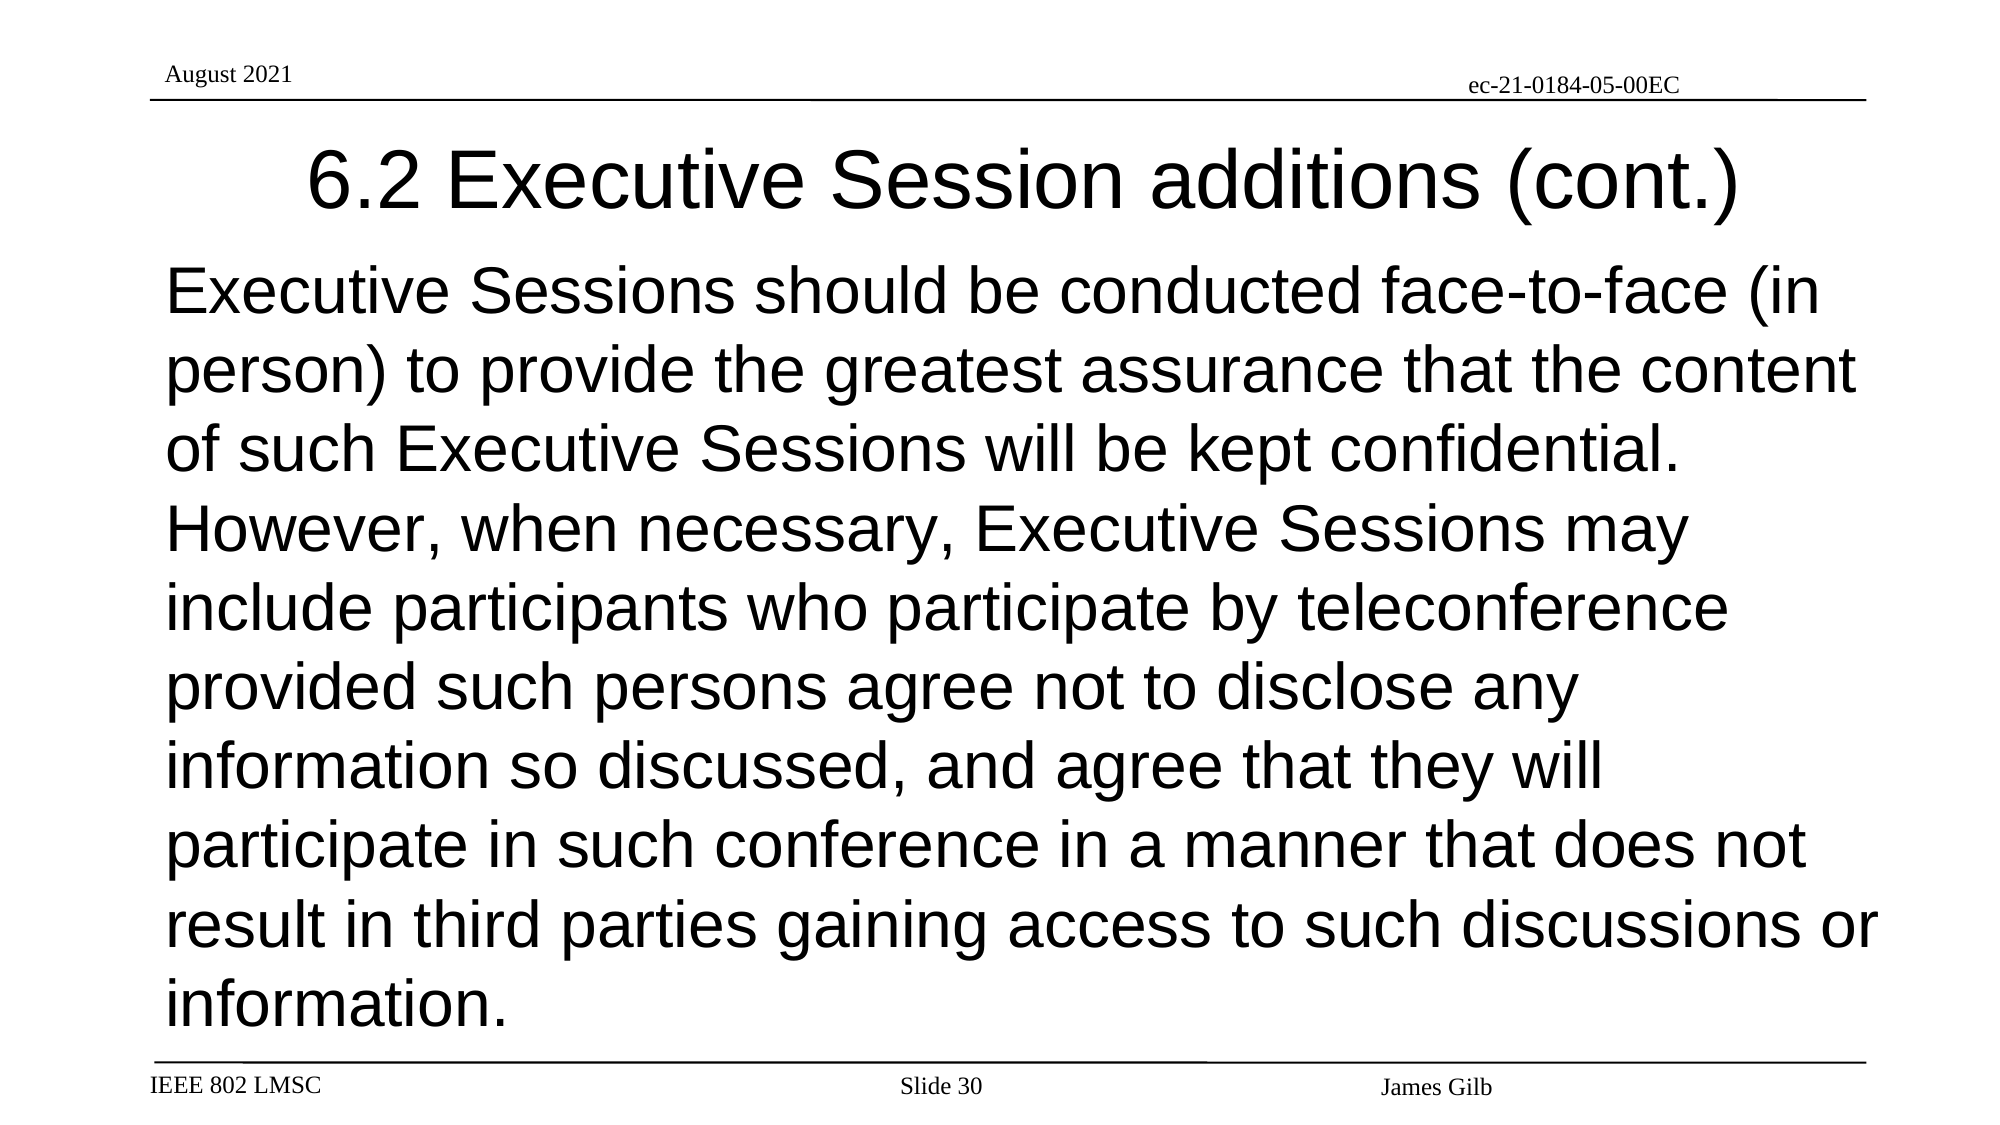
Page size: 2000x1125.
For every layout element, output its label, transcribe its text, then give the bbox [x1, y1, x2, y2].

title 6.2 Executive Session additions (cont.) [149, 112, 1900, 238]
list Executive Sessions should be conducted face-to-face (in person) to provide the greatest assurance that the content of such Executive Sessions will be kept confidential. However, when necessary, Executive Sessions may include participants who participate by teleconference provided such persons agree not to disclose any information so discussed, and agree that they will participate in such conference in a manner that does not result in third parties gaining access to such discussions or information. [149, 239, 1900, 1051]
text_box Slide [799, 1069, 1083, 1108]
